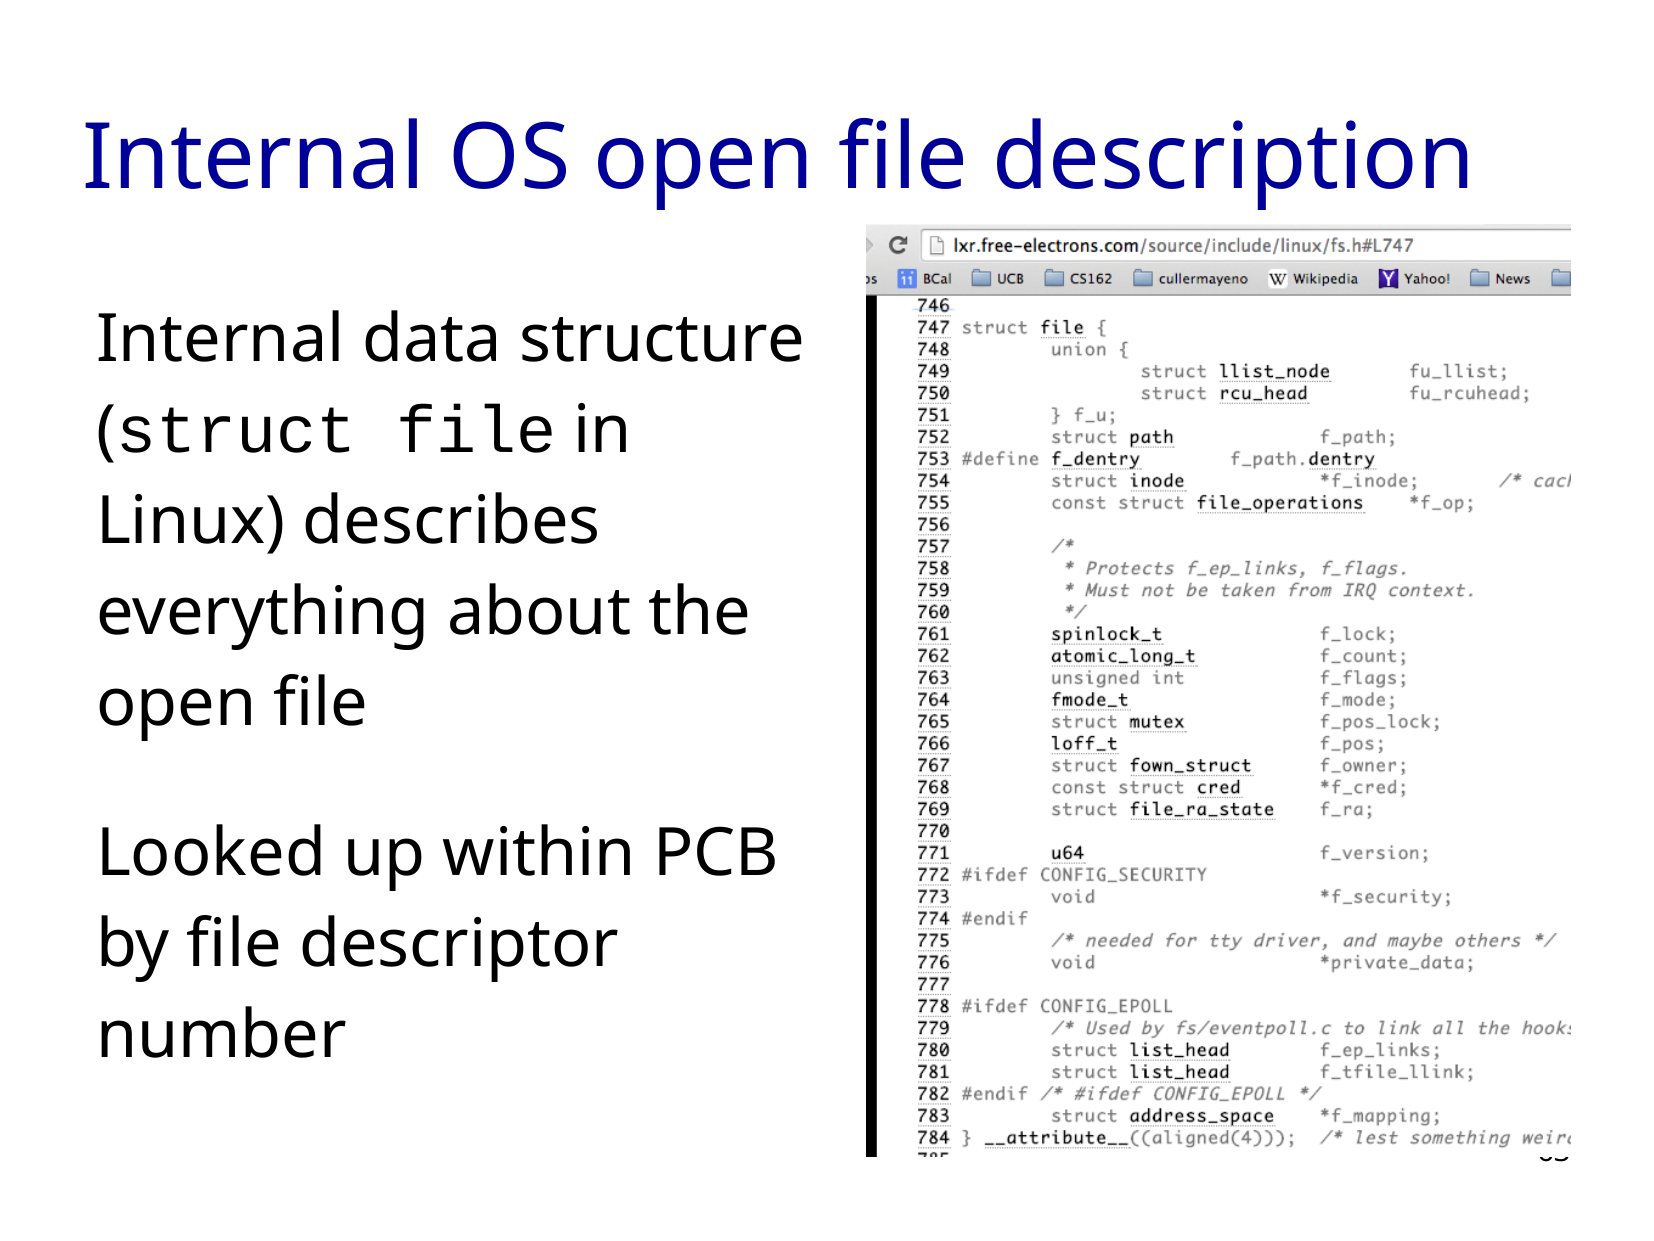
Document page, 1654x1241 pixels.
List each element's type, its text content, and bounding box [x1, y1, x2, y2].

picture [866, 224, 1571, 1157]
title Internal OS open file description [82, 49, 1571, 257]
list Internal data structure (struct file in Linux) describes everything about the open file Looked up within PCB by file descriptor number [60, 290, 836, 1096]
